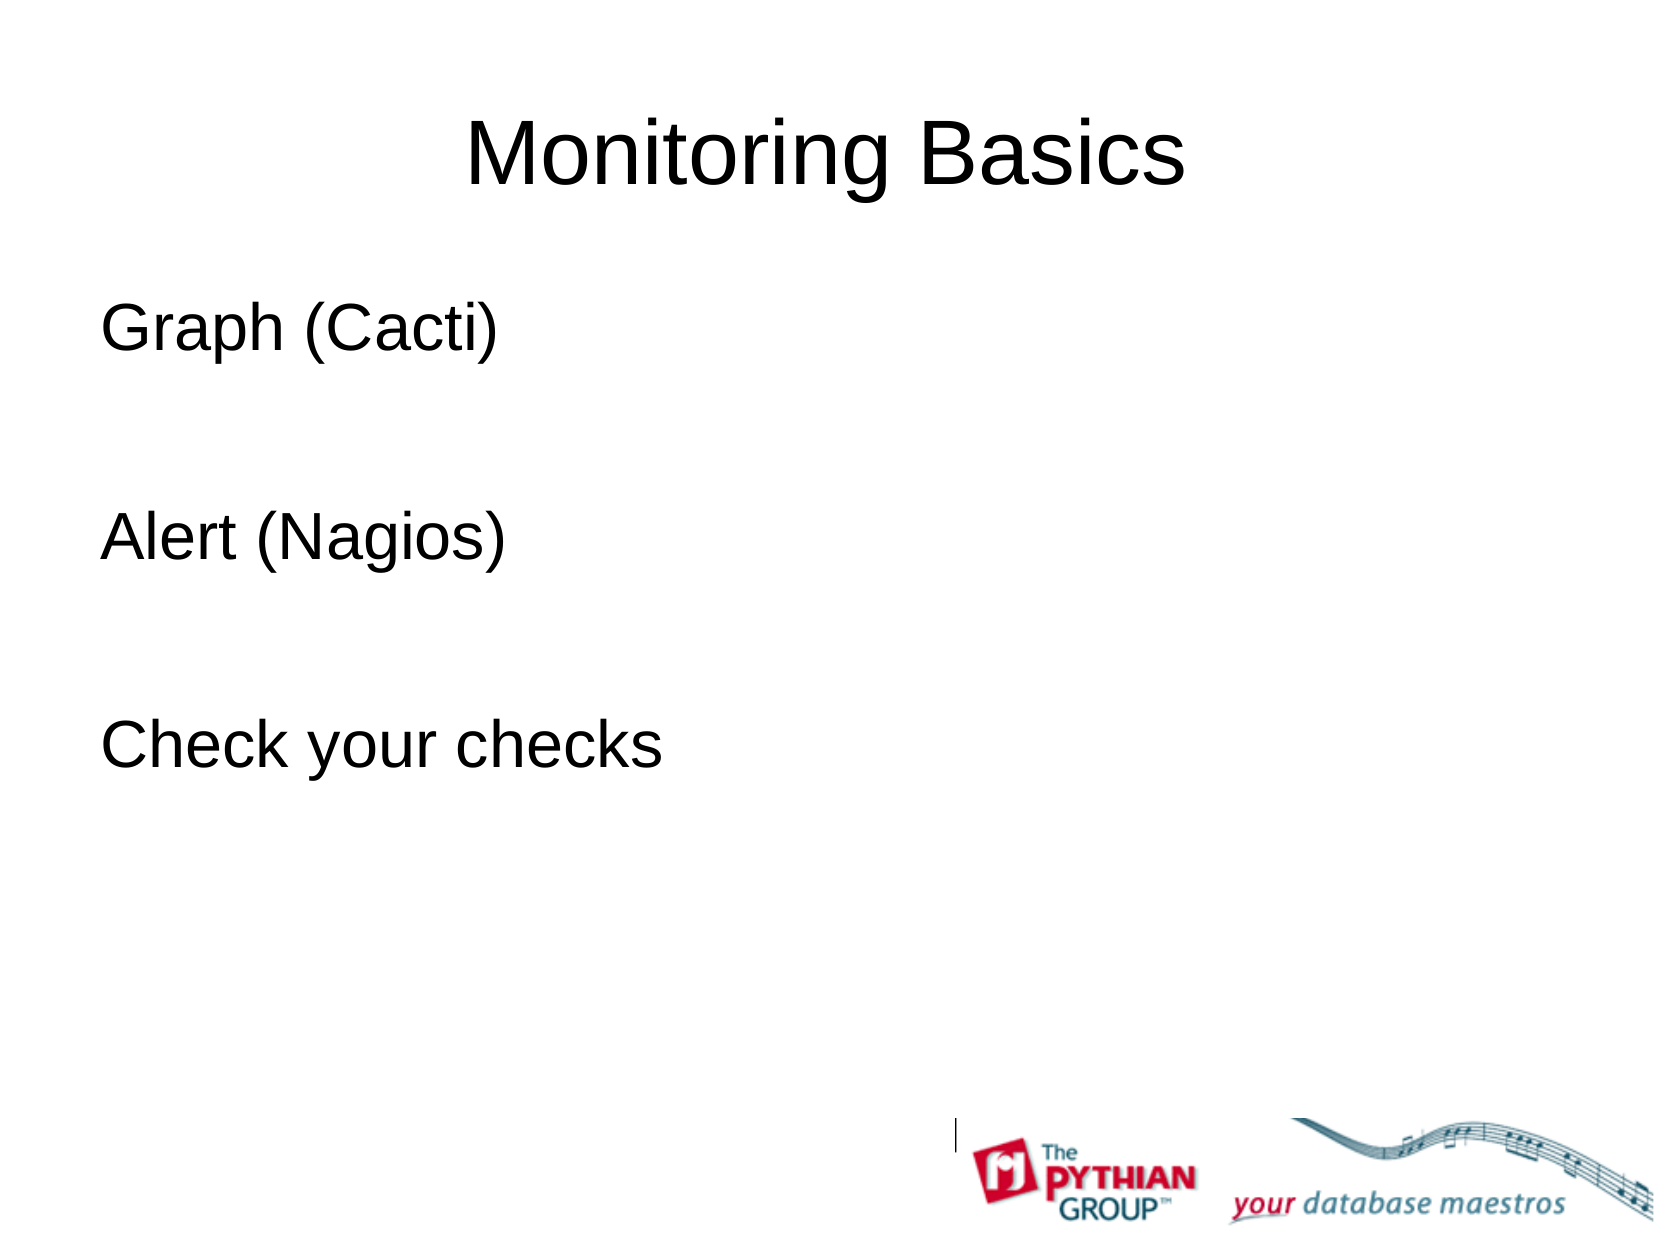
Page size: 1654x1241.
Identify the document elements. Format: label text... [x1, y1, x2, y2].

title Monitoring Basics [82, 49, 1571, 257]
picture [955, 1118, 1654, 1241]
list Graph (Cacti) Alert (Nagios) Check your checks [82, 290, 1571, 1094]
